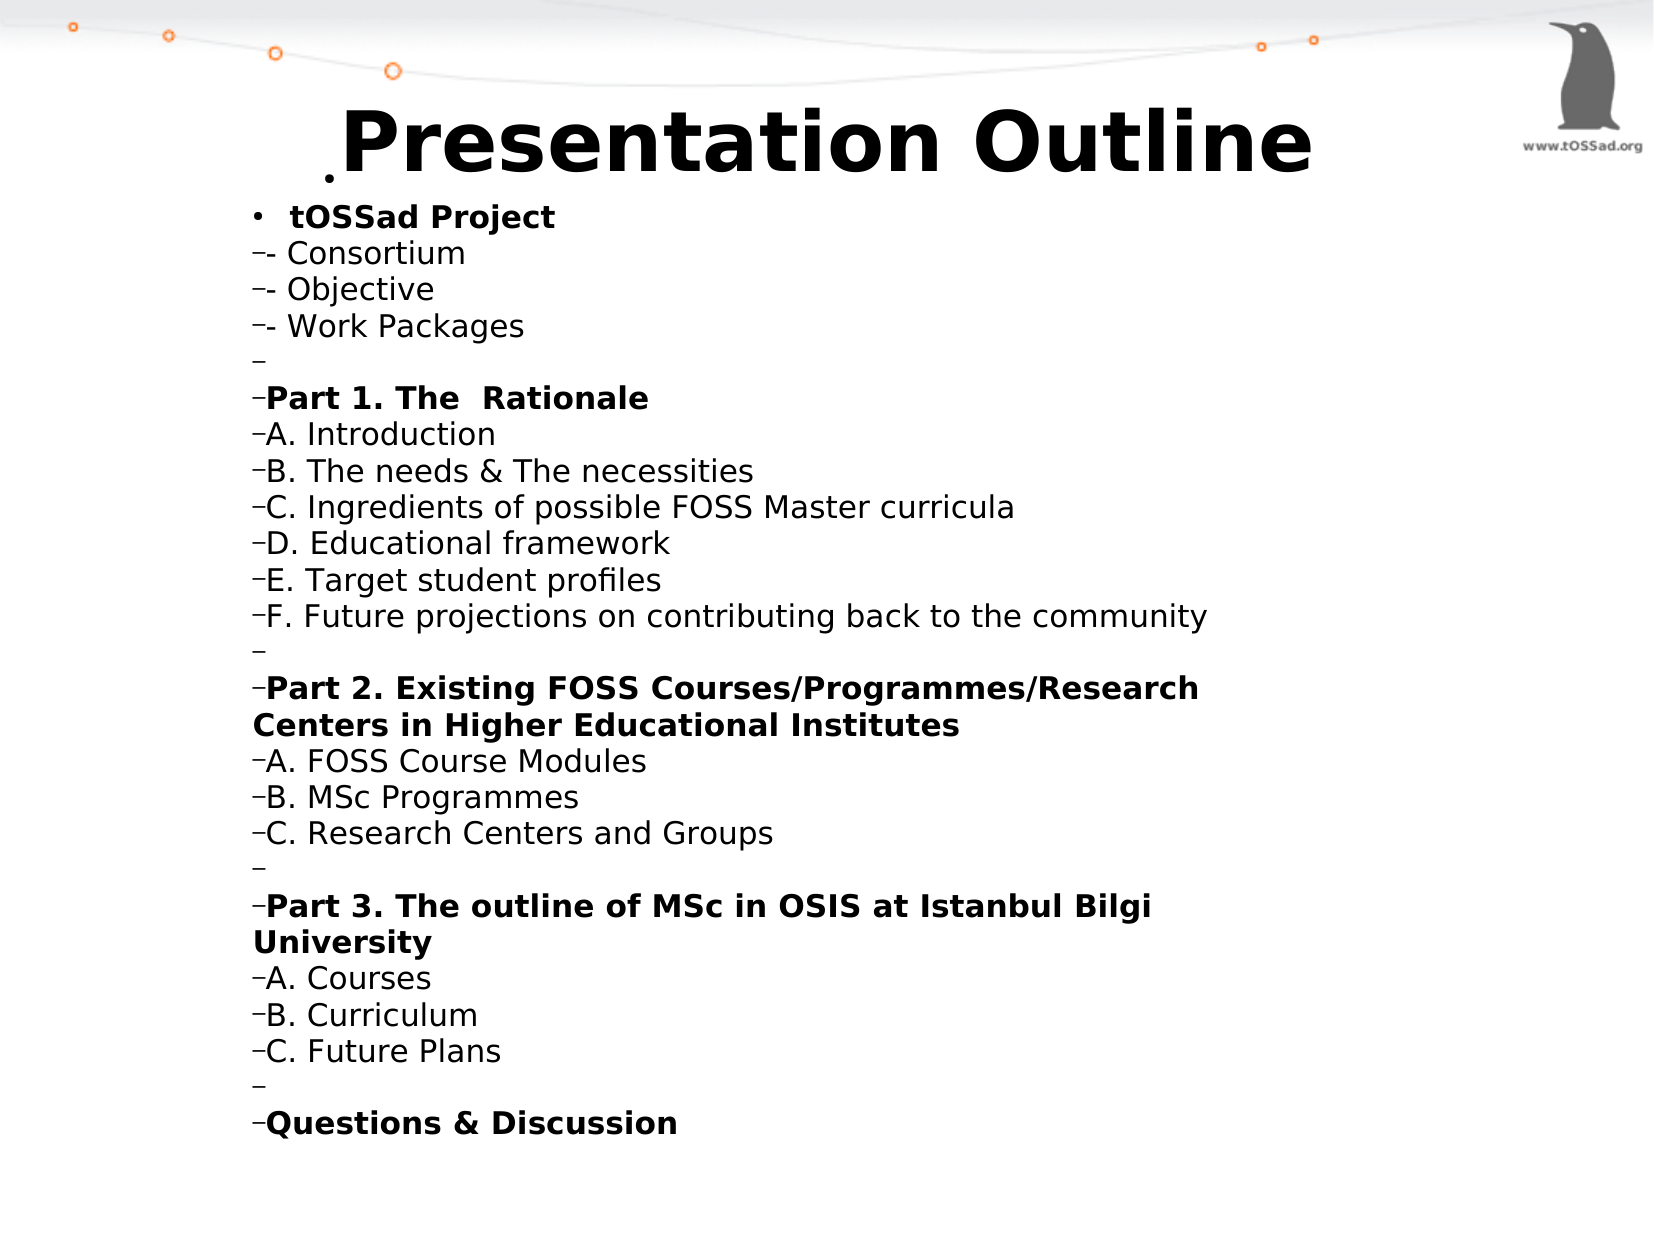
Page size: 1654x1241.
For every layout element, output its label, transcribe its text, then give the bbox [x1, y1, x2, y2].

picture [0, 0, 1654, 157]
subtitle tOSSad Project - Consortium - Objective - Work Packages Part 1. The Rationale A. Introduction B. The needs & The necessities C. Ingredients of possible FOSS Master curricula D. Educational framework E. Target student profiles F. Future projections on contributing back to the community Part 2. Existing FOSS Courses/Programmes/Research Centers in Higher Educational Institutes A. FOSS Course Modules B. MSc Programmes C. Research Centers and Groups Part 3. The outline of MSc in OSIS at Istanbul Bilgi University A. Courses B. Curriculum C. Future Plans Questions & Discussion [252, 160, 1263, 1143]
title Presentation Outline [121, 93, 1534, 191]
